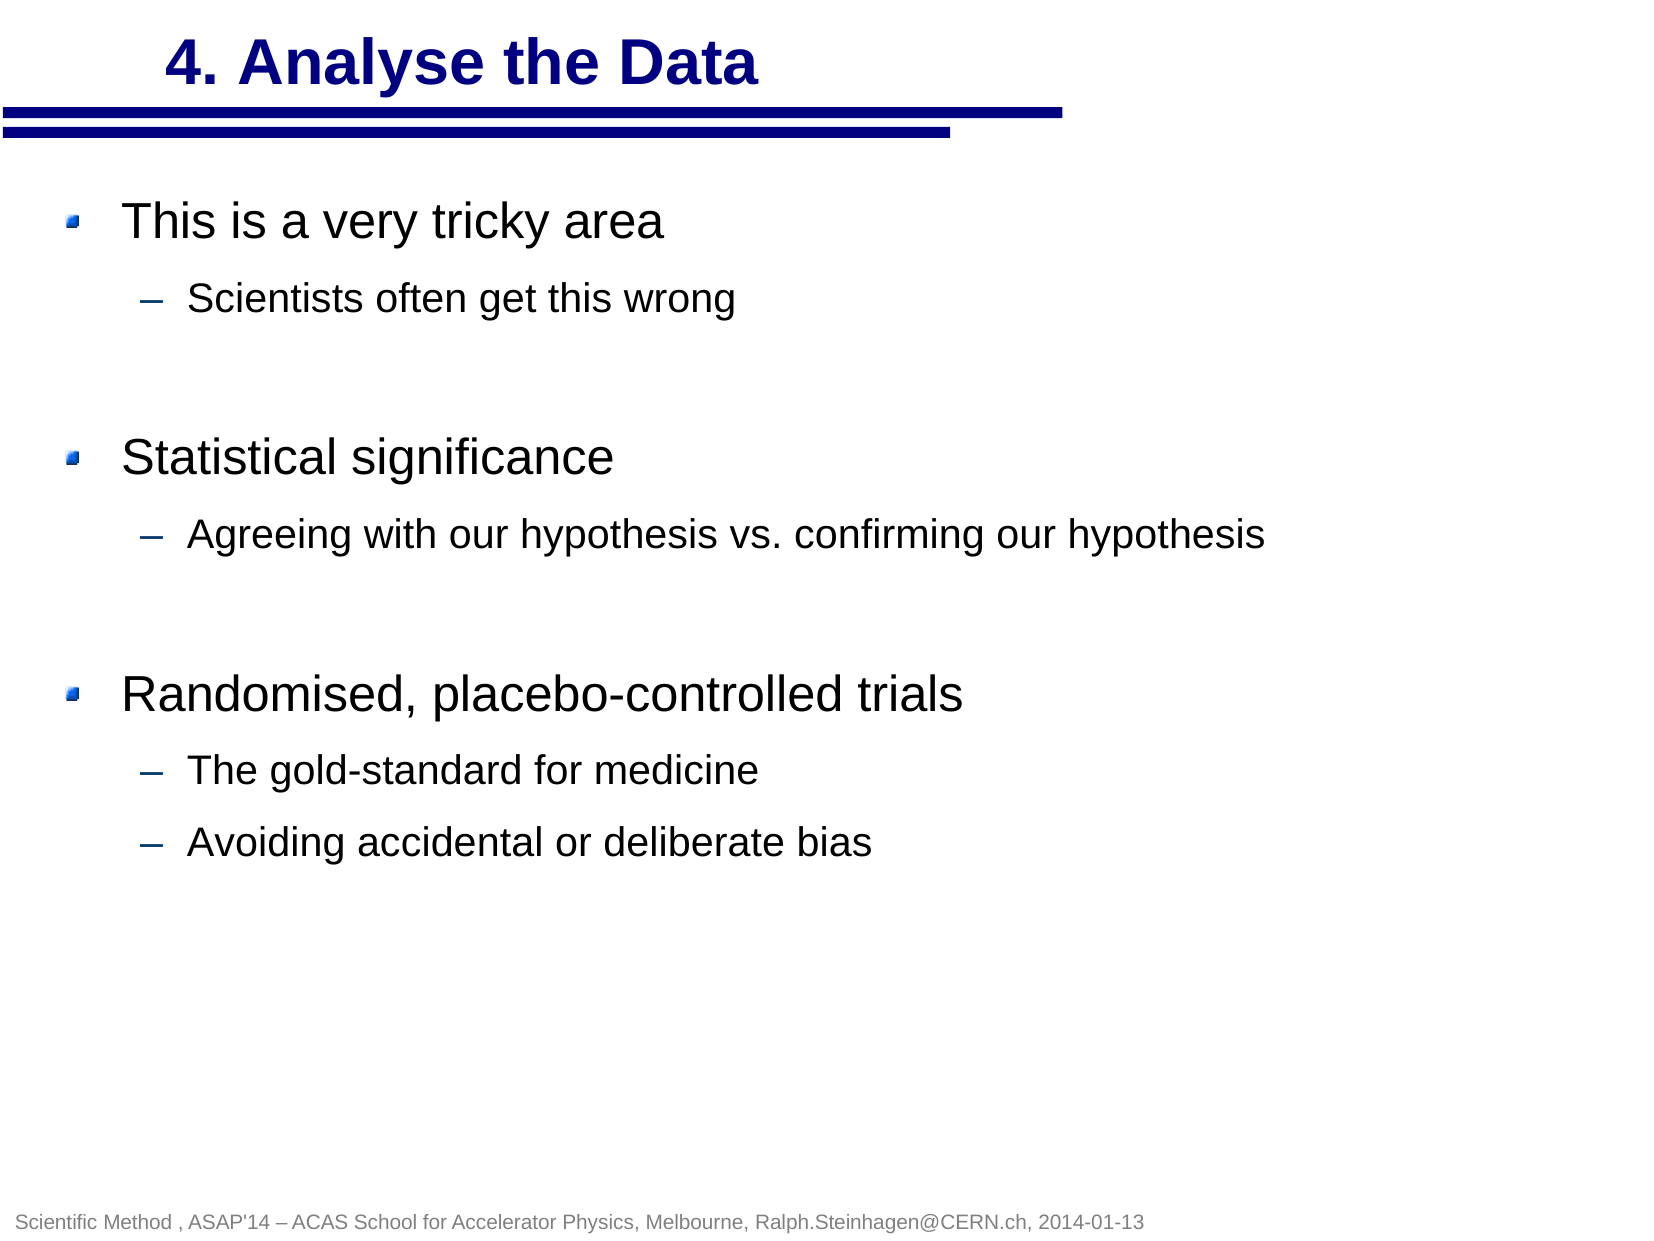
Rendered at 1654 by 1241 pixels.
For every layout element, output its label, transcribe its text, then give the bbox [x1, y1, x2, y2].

list This is a very tricky area Scientists often get this wrong Statistical significance Agreeing with our hypothesis vs. confirming our hypothesis Randomised, placebo-controlled trials The gold-standard for medicine Avoiding accidental or deliberate bias [65, 192, 1628, 1205]
title 4. Analyse the Data [165, 0, 1323, 124]
